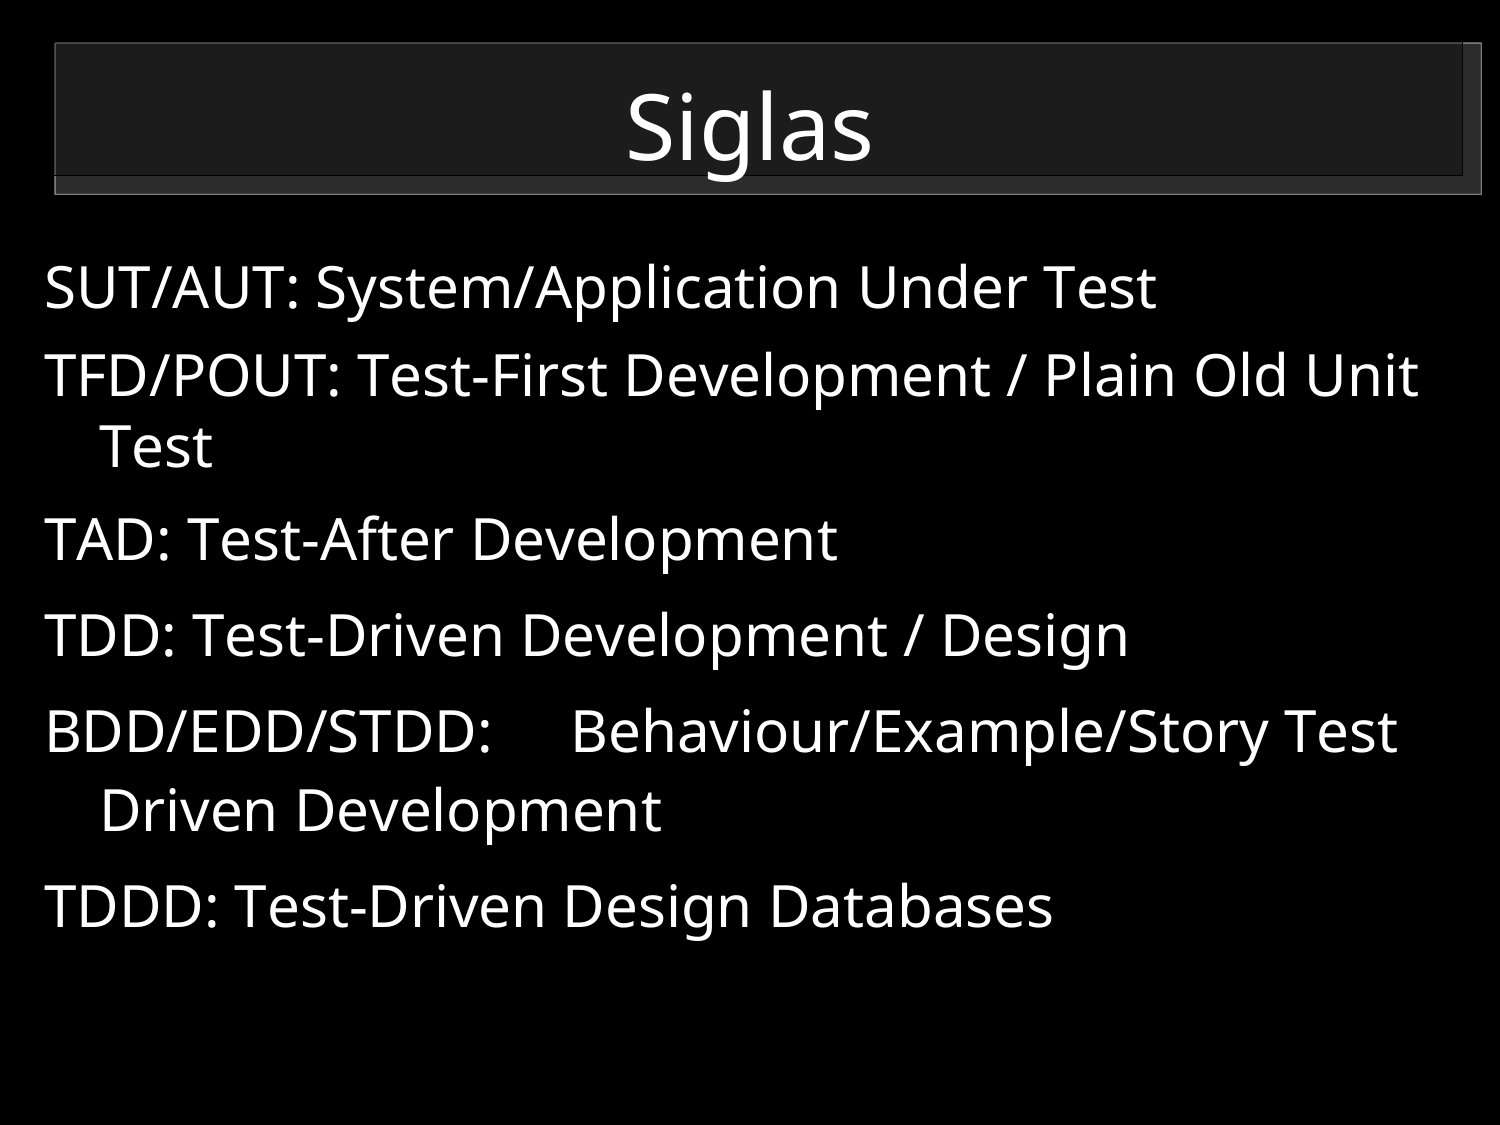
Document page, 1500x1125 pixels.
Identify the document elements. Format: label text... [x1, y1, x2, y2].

list SUT/AUT: System/Application Under Test TFD/POUT: Test-First Development / Plain Old Unit Test TAD: Test-After Development TDD: Test-Driven Development / Design BDD/EDD/STDD: Behaviour/Example/Story Test Driven Development TDDD: Test-Driven Design Databases [29, 243, 1471, 1047]
title Siglas [29, 30, 1471, 219]
